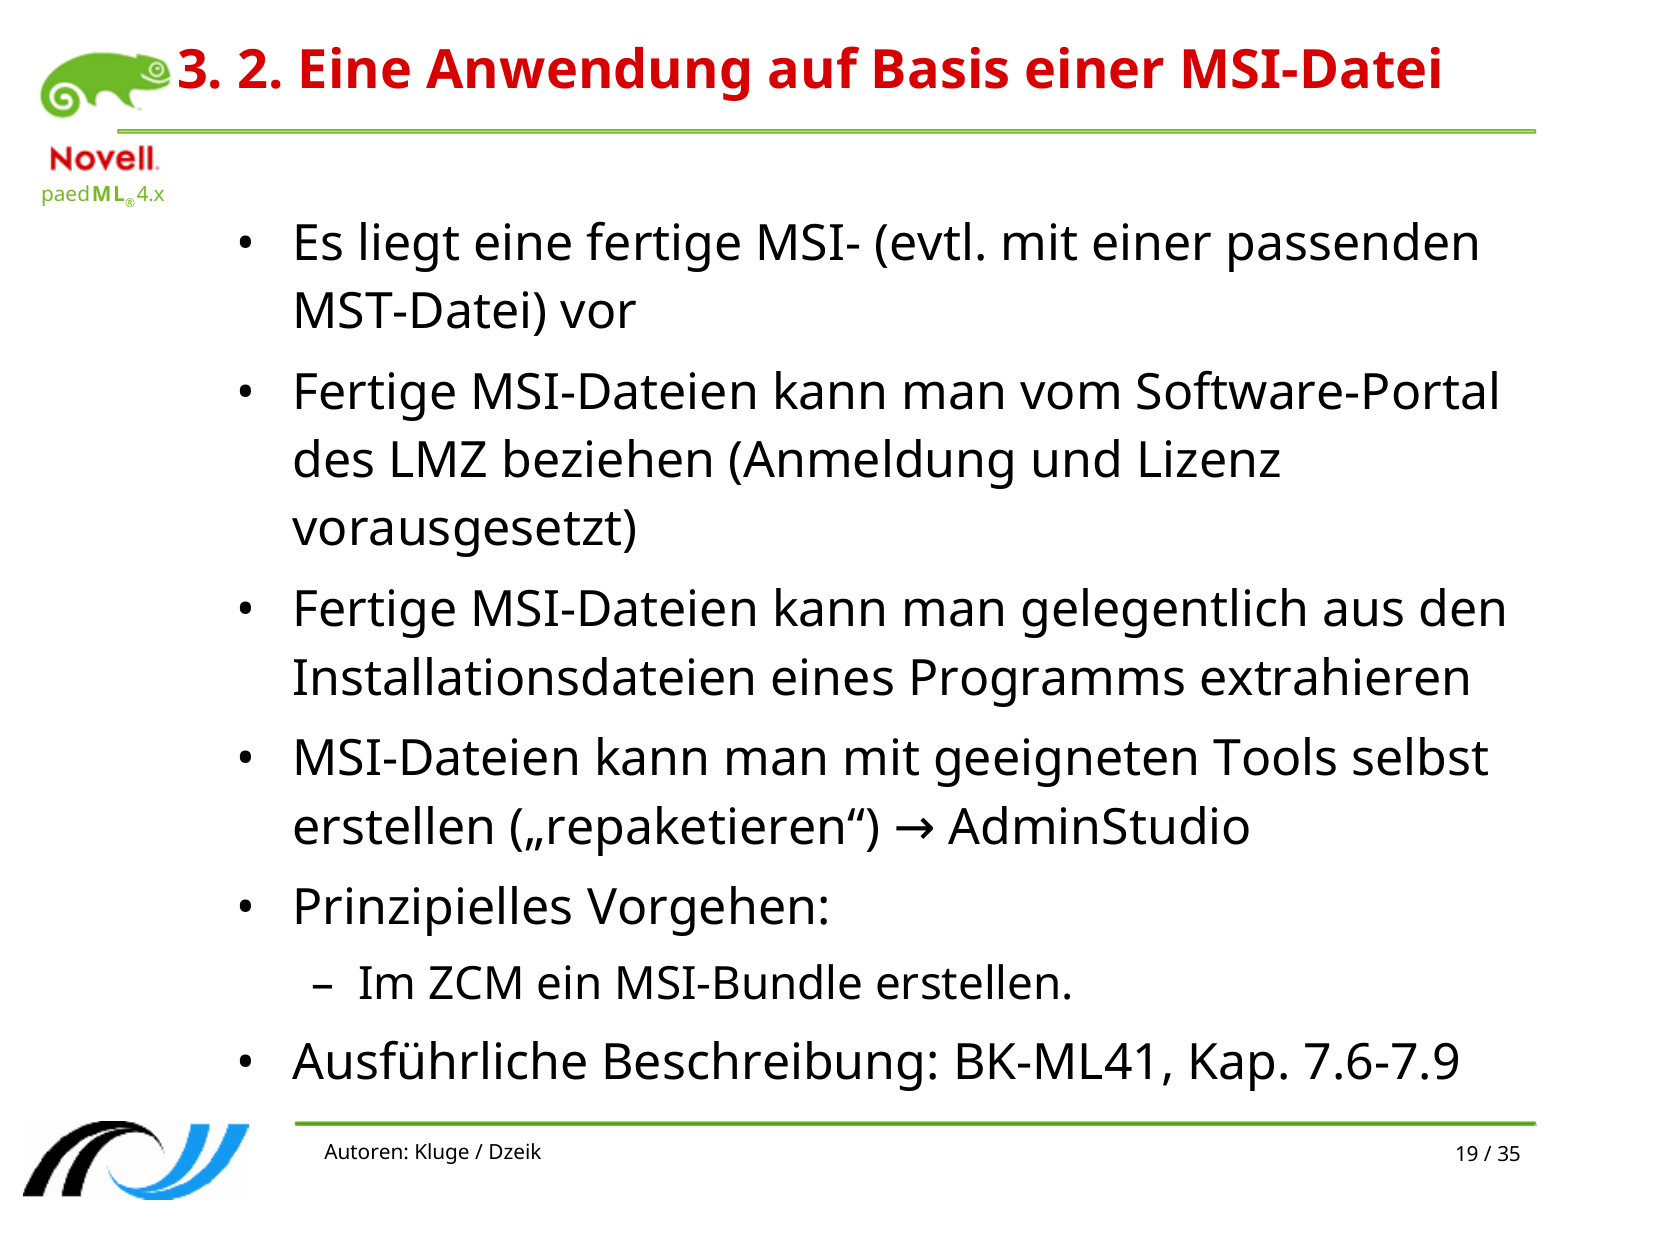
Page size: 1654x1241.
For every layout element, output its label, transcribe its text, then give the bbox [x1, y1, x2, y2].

picture [23, 1121, 249, 1200]
list Es liegt eine fertige MSI- (evtl. mit einer passenden MST-Datei) vor Fertige MSI-Dateien kann man vom Software-Portal des LMZ beziehen (Anmeldung und Lizenz vorausgesetzt) Fertige MSI-Dateien kann man gelegentlich aus den Installationsdateien eines Programms extrahieren MSI-Dateien kann man mit geeigneten Tools selbst erstellen („repaketieren“) → AdminStudio Prinzipielles Vorgehen: Im ZCM ein MSI-Bundle erstellen. Ausführliche Beschreibung: BK-ML41, Kap. 7.6-7.9 [236, 206, 1565, 1087]
title 3. 2. Eine Anwendung auf Basis einer MSI-Datei [177, 2, 1536, 134]
picture [26, 35, 184, 193]
